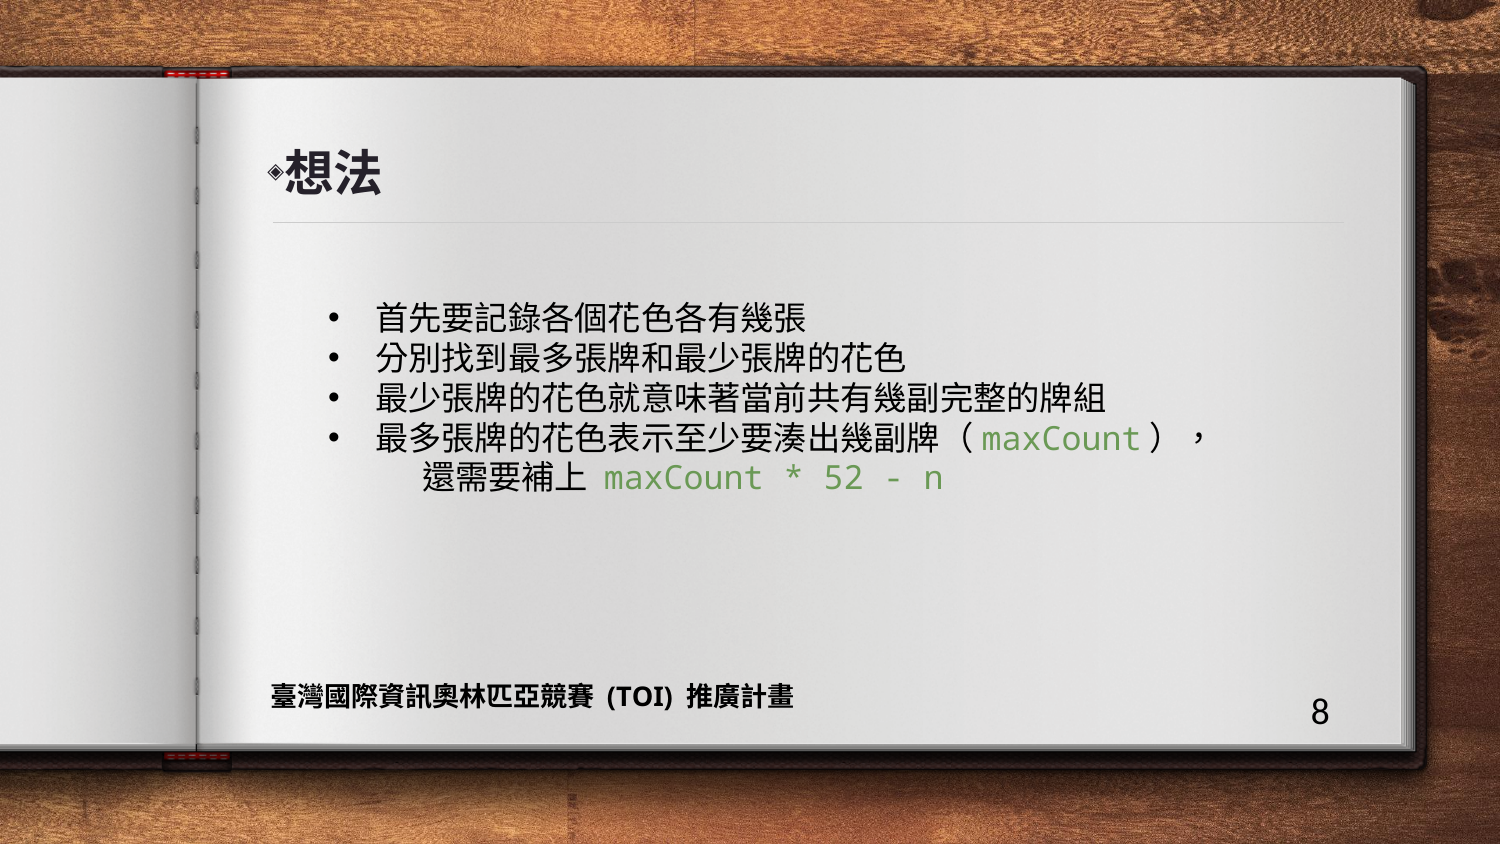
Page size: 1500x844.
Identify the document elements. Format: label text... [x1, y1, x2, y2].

list 想法 [252, 126, 1194, 216]
text_box 8 [1295, 672, 1386, 737]
text_box 首先要記錄各個花色各有幾張 分別找到最多張牌和最少張牌的花色 最少張牌的花色就意味著當前共有幾副完整的牌組 最多張牌的花色表示至少要湊出幾副牌（maxCount），還需要補上 maxCount * 52 - n [313, 289, 1254, 507]
